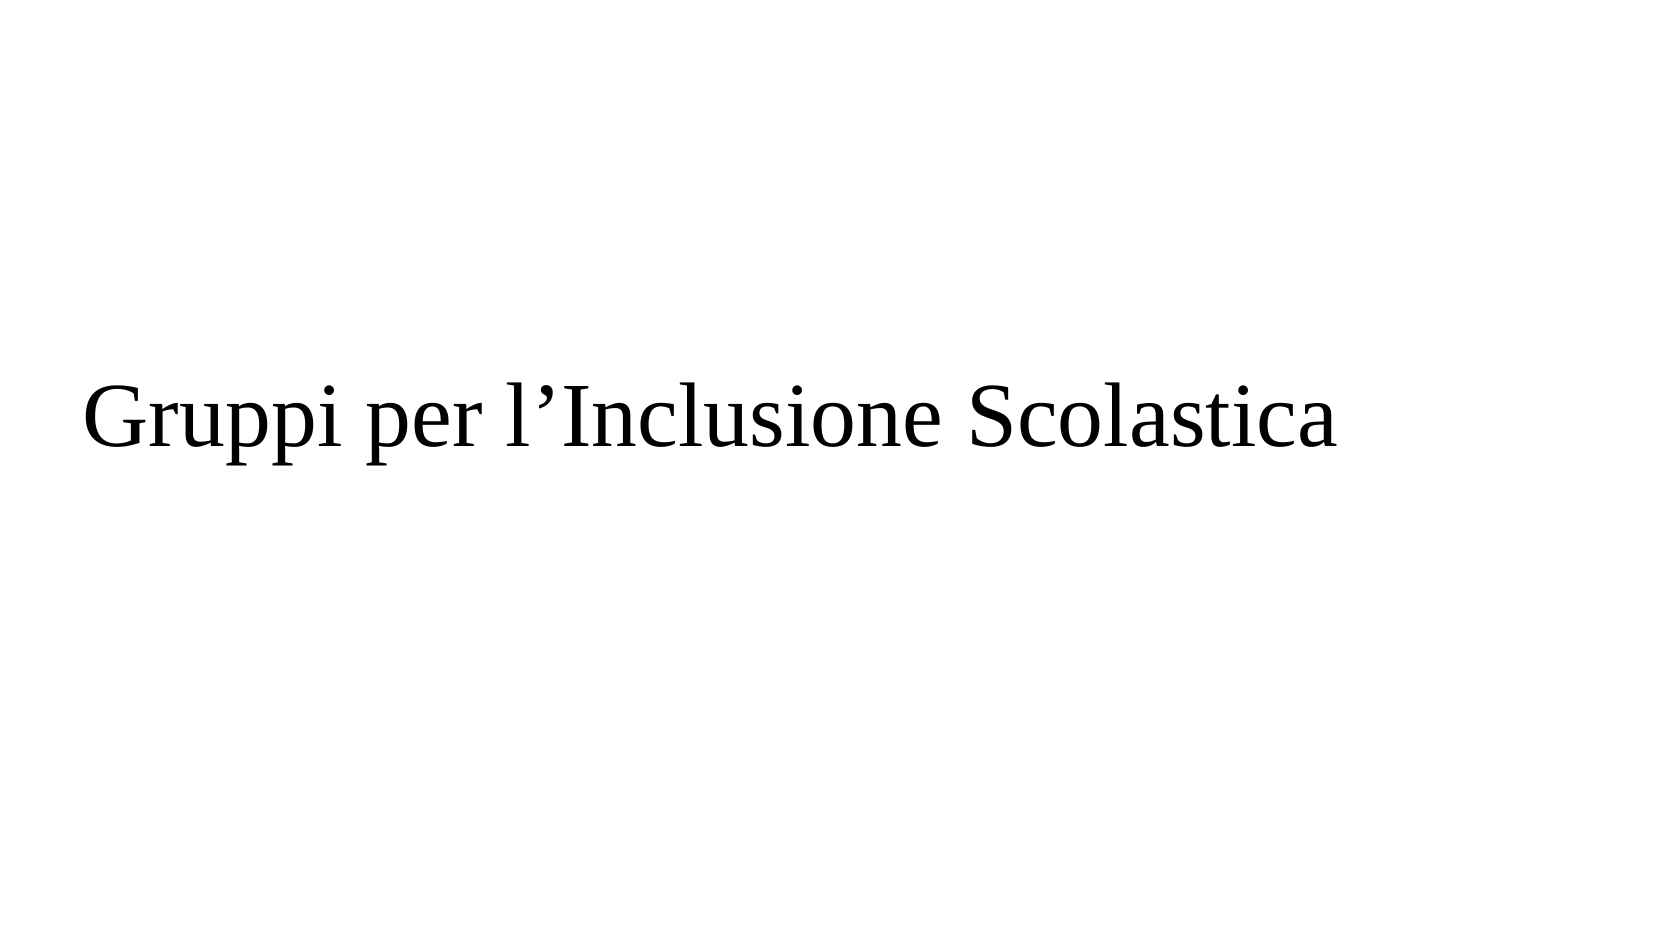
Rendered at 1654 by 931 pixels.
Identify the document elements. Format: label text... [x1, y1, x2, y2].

list Gruppi per l’Inclusione Scolastica [82, 354, 1571, 633]
